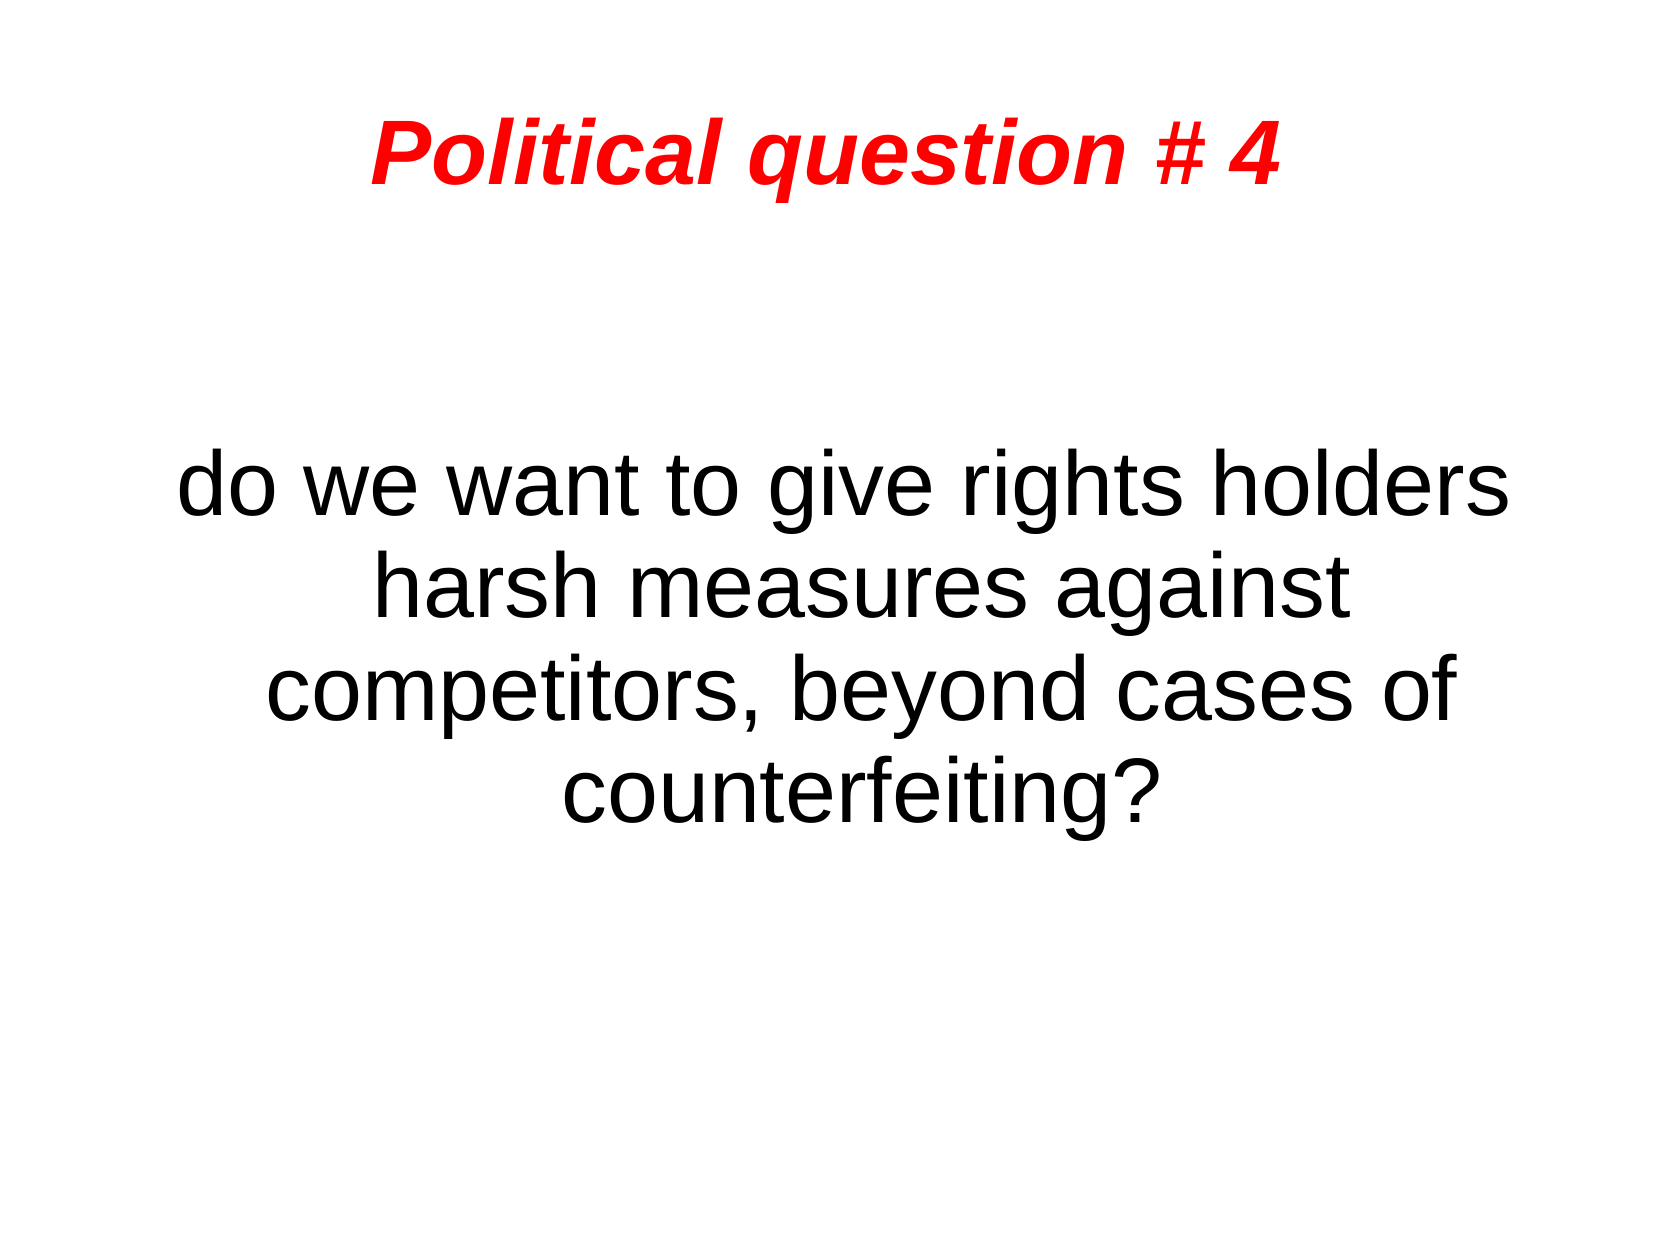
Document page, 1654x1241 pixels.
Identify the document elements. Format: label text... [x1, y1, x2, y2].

title Political question # 4 [82, 49, 1571, 187]
subtitle do we want to give rights holders harsh measures against competitors, beyond cases of counterfeiting? [82, 187, 1571, 1088]
